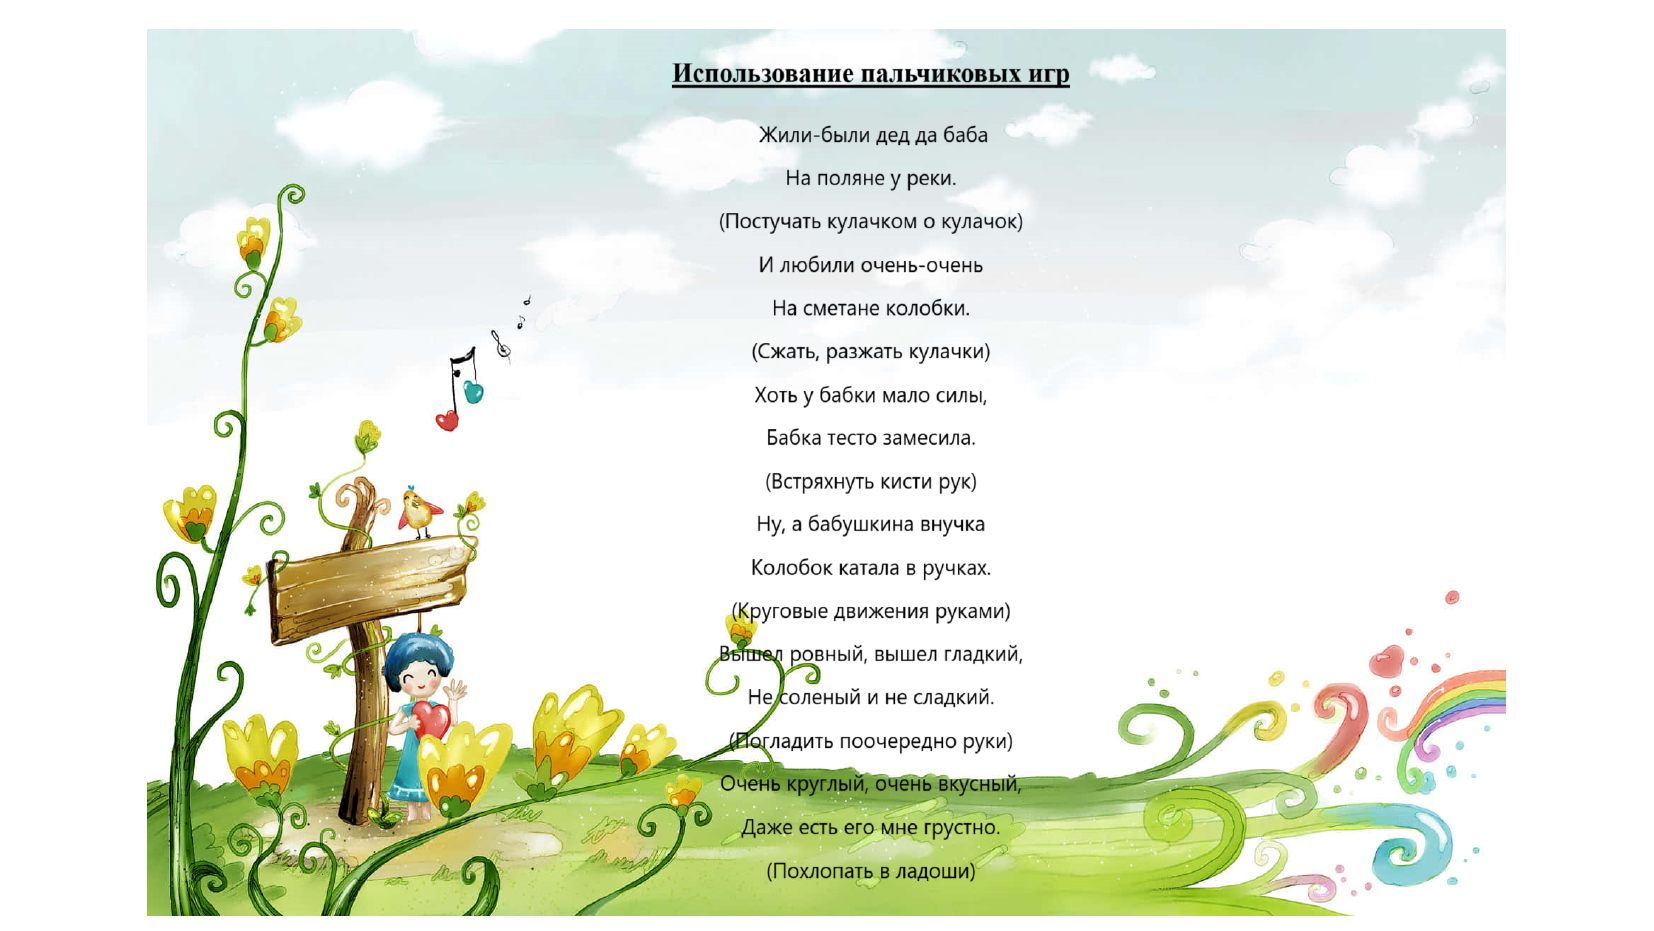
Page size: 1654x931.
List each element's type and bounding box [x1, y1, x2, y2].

picture [147, 29, 1506, 916]
